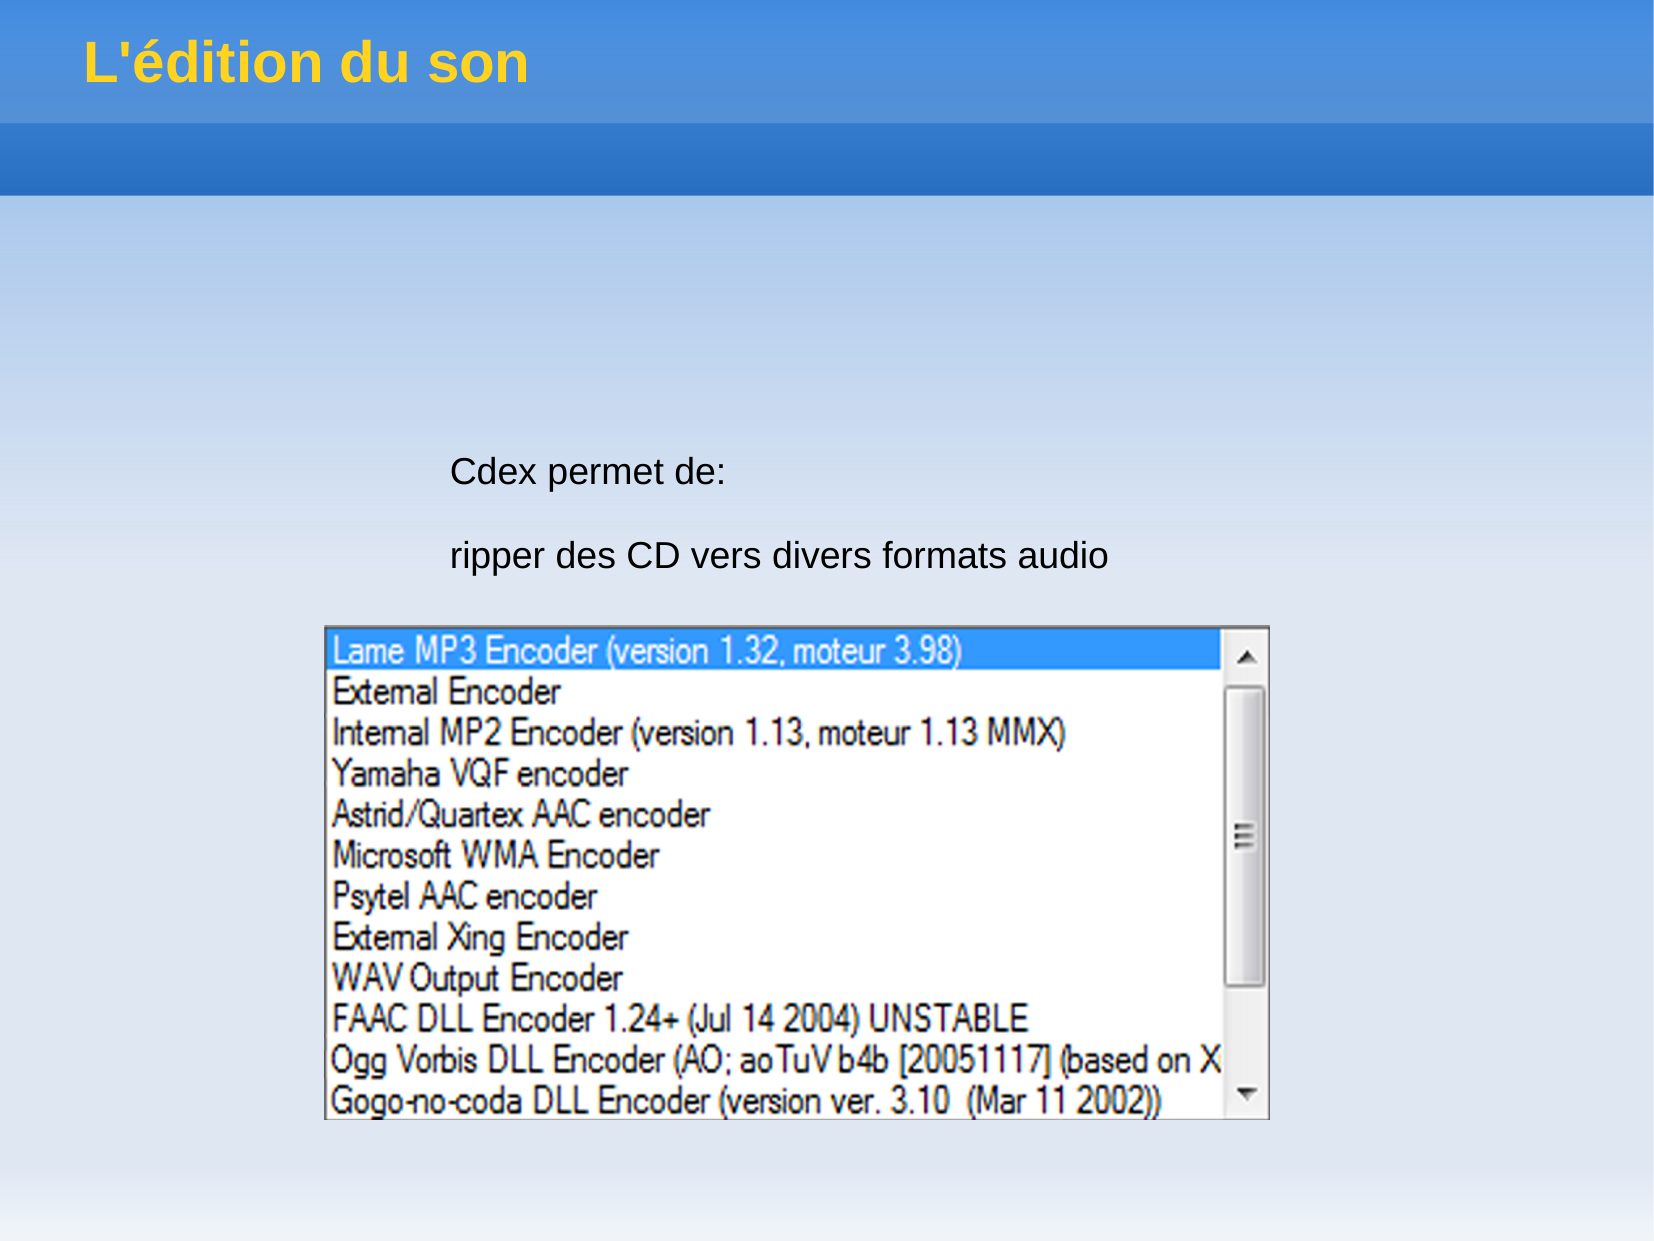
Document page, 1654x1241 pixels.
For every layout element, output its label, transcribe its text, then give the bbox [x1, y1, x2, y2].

text_box Cdex permet de: ripper des CD vers divers formats audio [435, 442, 1125, 584]
picture [0, 0, 1654, 206]
picture [324, 625, 1270, 1120]
title [0, 206, 1654, 1241]
title L'édition du son [6, 17, 609, 107]
